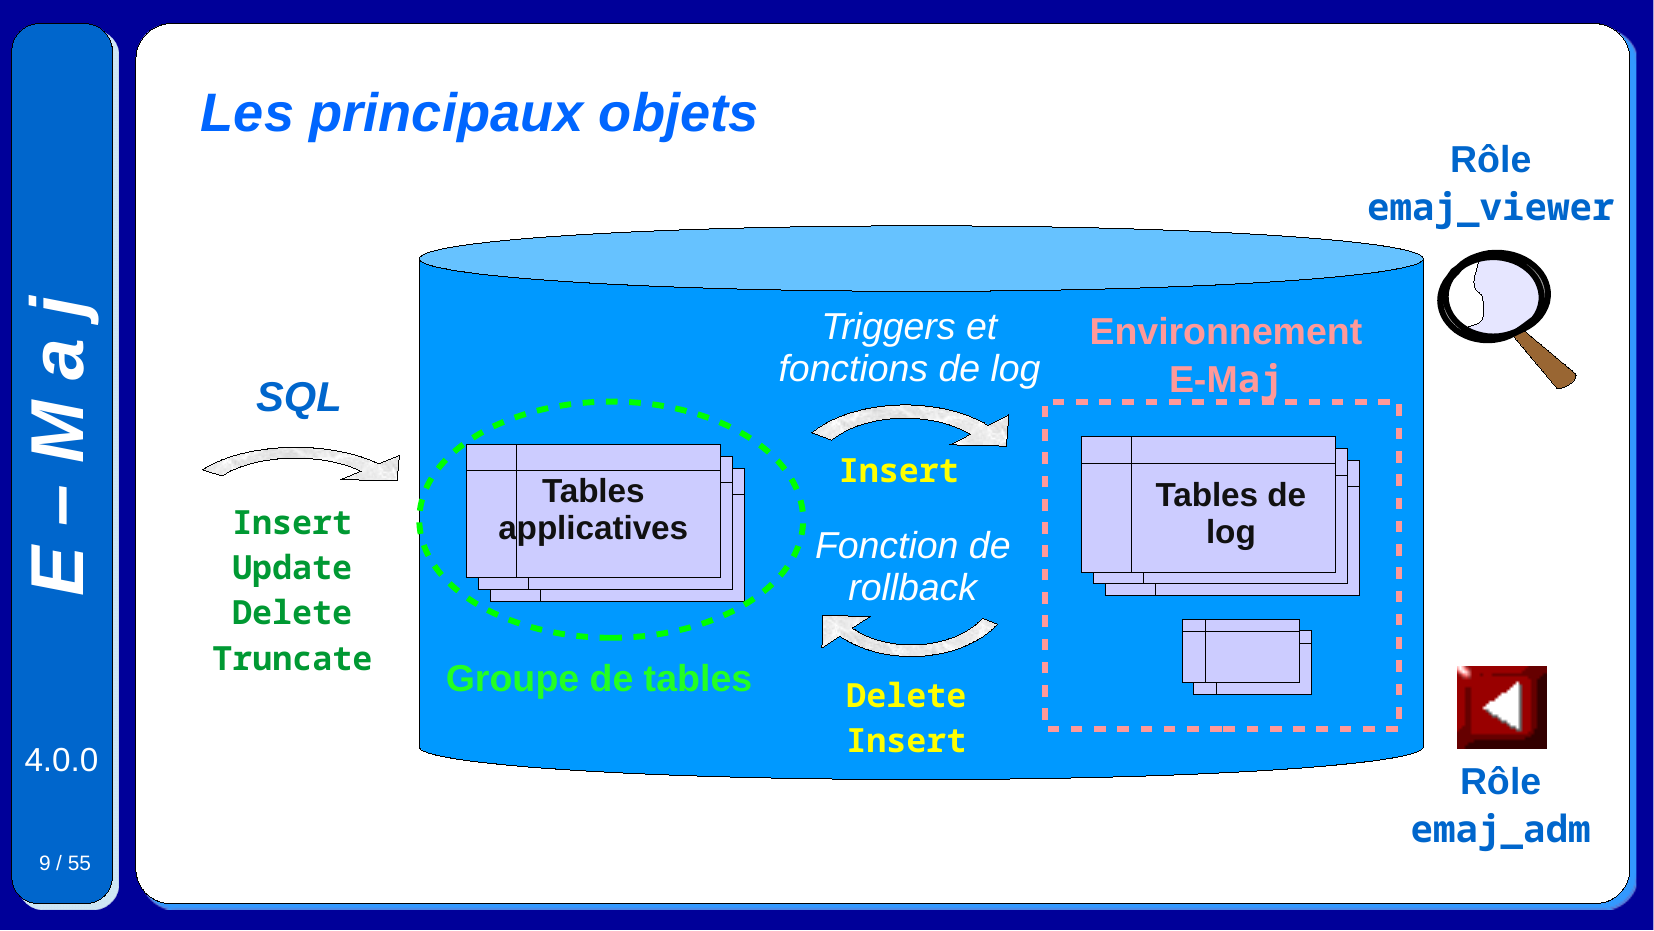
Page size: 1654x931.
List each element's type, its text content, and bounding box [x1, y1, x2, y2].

title Les principaux objets [200, 34, 1575, 191]
text_box Insert [817, 439, 981, 494]
text_box Environnement E-Maj [1074, 303, 1378, 404]
text_box Insert Update Delete Truncate [183, 491, 402, 661]
text_box Tables applicatives [448, 465, 739, 557]
text_box Rôle emaj_viewer [1352, 131, 1630, 233]
picture [1457, 666, 1547, 749]
text_box Triggers et fonctions de log [761, 298, 1058, 398]
text_box Fonction de rollback [755, 516, 1070, 616]
text_box [1440, 252, 1577, 389]
text_box SQL [194, 366, 404, 428]
text_box Rôle emaj_adm [1395, 752, 1609, 855]
text_box Groupe de tables [431, 649, 768, 707]
text_box Delete Insert [802, 664, 1010, 759]
text_box [419, 260, 1424, 780]
text_box [202, 447, 400, 481]
text_box Tables de log [1138, 468, 1323, 561]
